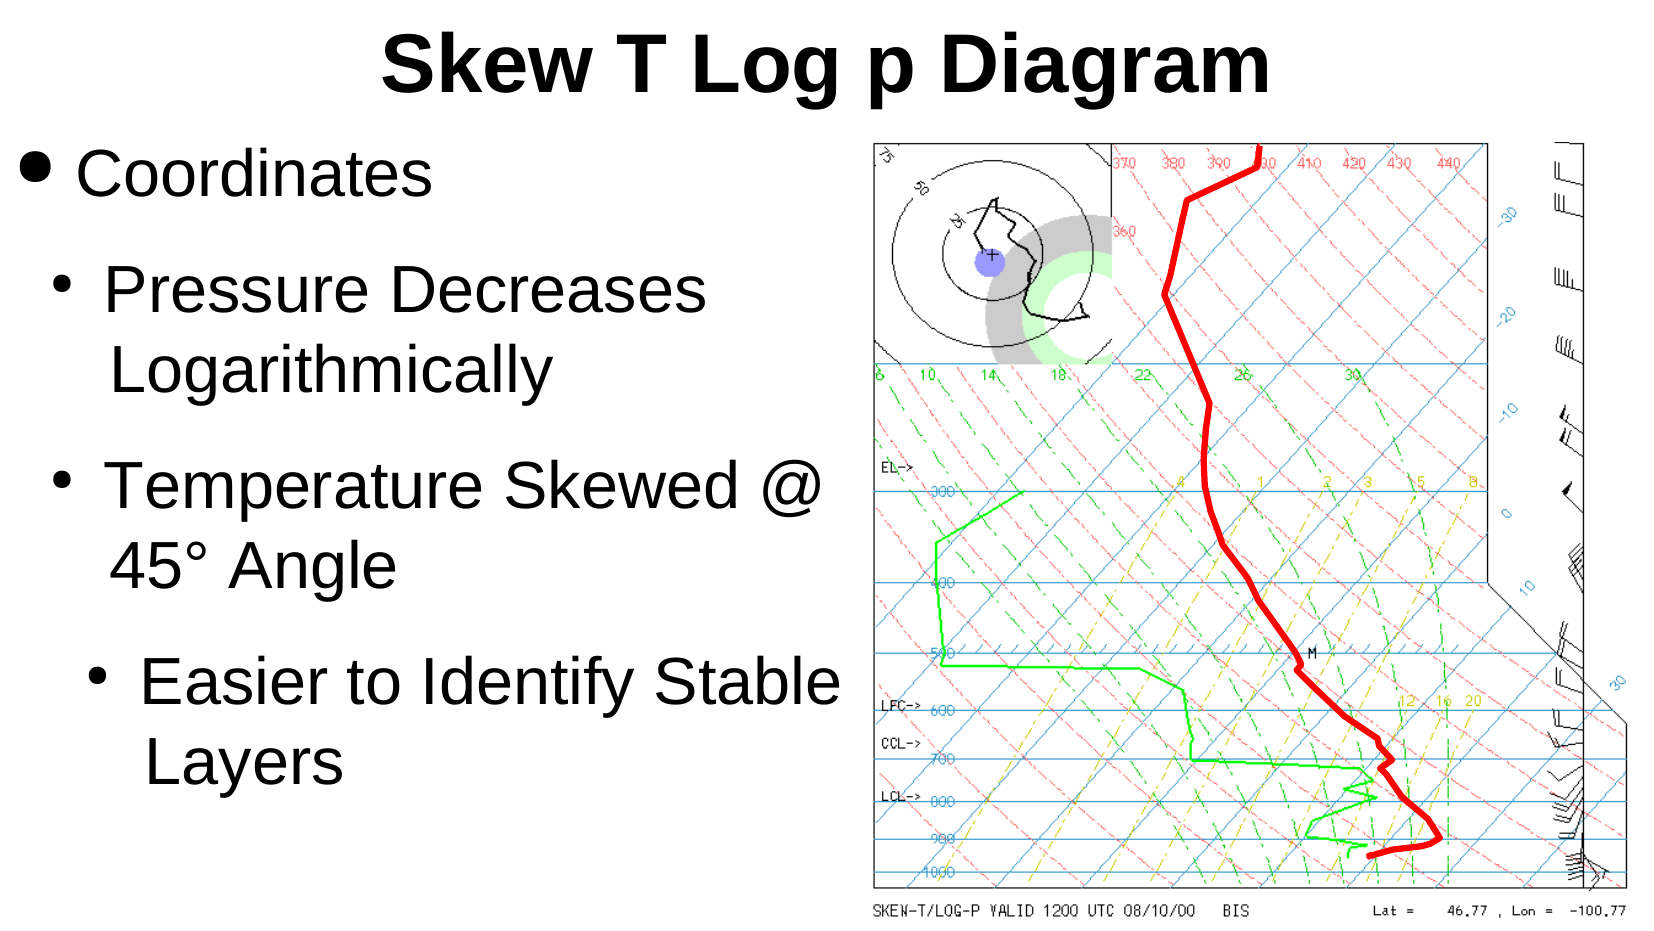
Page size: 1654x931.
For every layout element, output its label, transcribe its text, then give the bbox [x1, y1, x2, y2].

text_box Coordinates Pressure Decreases Logarithmically Temperature Skewed @ 45° Angle Easier to Identify Stable Layers [0, 122, 863, 806]
title Skew T Log p Diagram [0, 5, 1654, 113]
picture [862, 142, 1649, 930]
